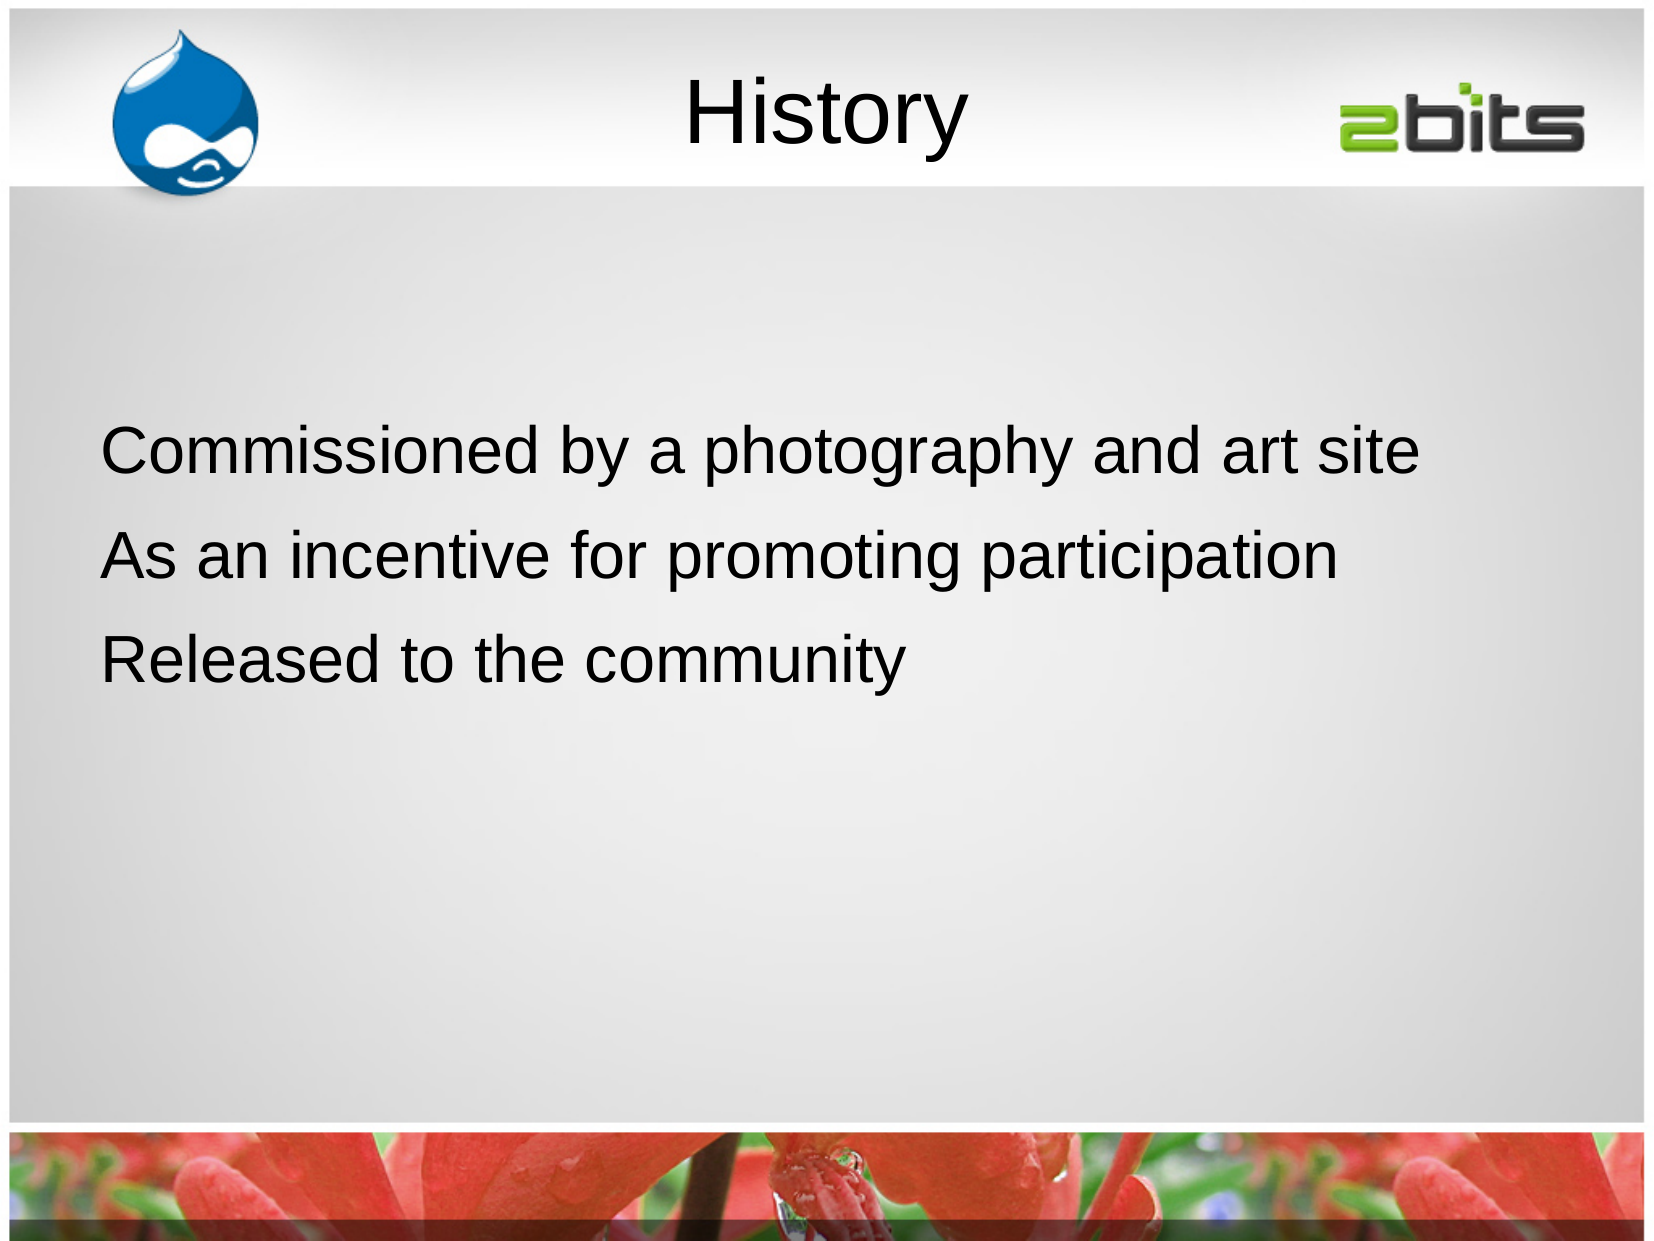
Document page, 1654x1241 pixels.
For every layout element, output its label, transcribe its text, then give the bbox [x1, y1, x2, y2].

title History [82, 15, 1571, 208]
picture [0, 0, 1654, 1241]
list Commissioned by a photography and art site As an incentive for promoting participation Released to the community [82, 413, 1571, 1094]
